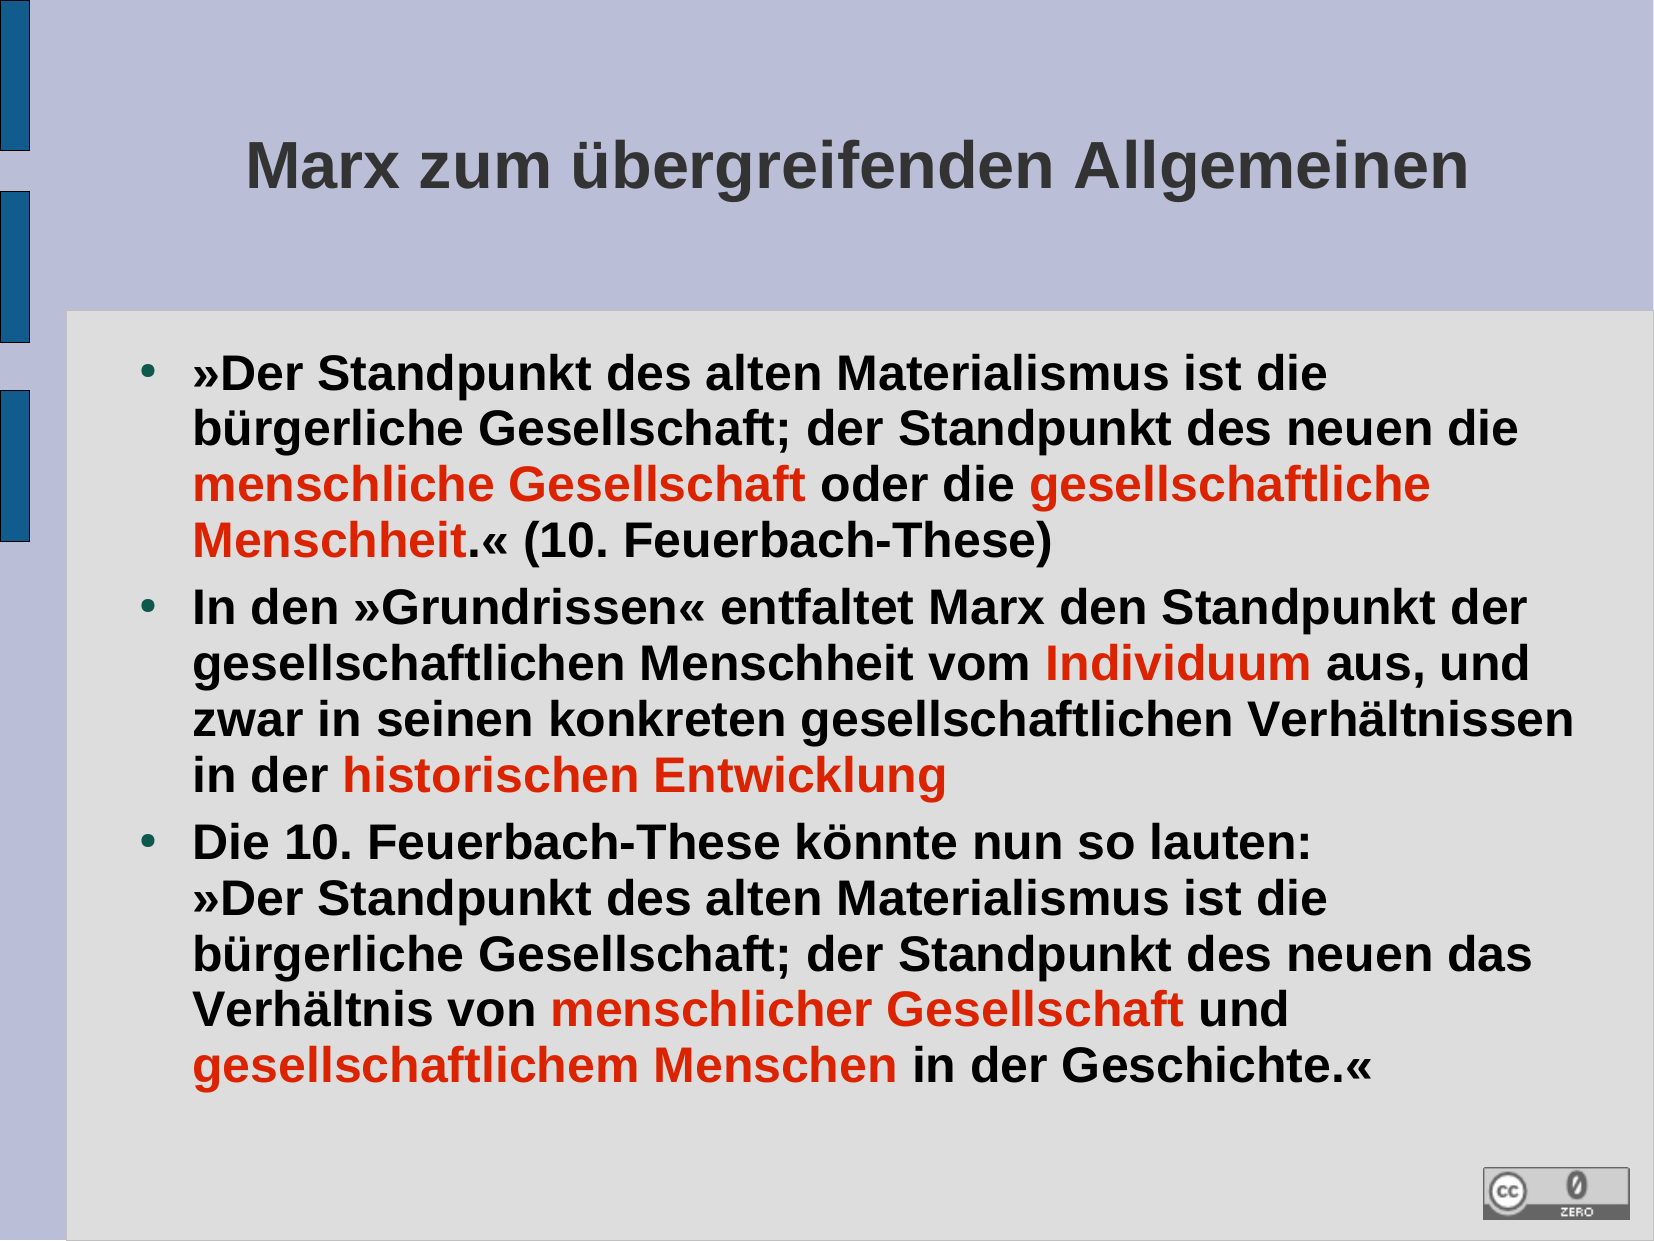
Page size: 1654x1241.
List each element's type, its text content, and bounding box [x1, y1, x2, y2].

picture [1483, 1167, 1630, 1220]
list »Der Standpunkt des alten Materialismus ist die bürgerliche Gesellschaft; der Standpunkt des neuen die menschliche Gesellschaft oder die gesellschaftliche Menschheit.« (10. Feuerbach-These) In den »Grundrissen« entfaltet Marx den Standpunkt der gesellschaftlichen Menschheit vom Individuum aus, und zwar in seinen konkreten gesellschaftlichen Verhältnissen in der historischen Entwicklung Die 10. Feuerbach-These könnte nun so lauten: »Der Standpunkt des alten Materialismus ist die bürgerliche Gesellschaft; der Standpunkt des neuen das Verhältnis von menschlicher Gesellschaft und gesellschaftlichem Menschen in der Geschichte.« [121, 344, 1595, 1152]
title Marx zum übergreifenden Allgemeinen [121, 61, 1595, 269]
